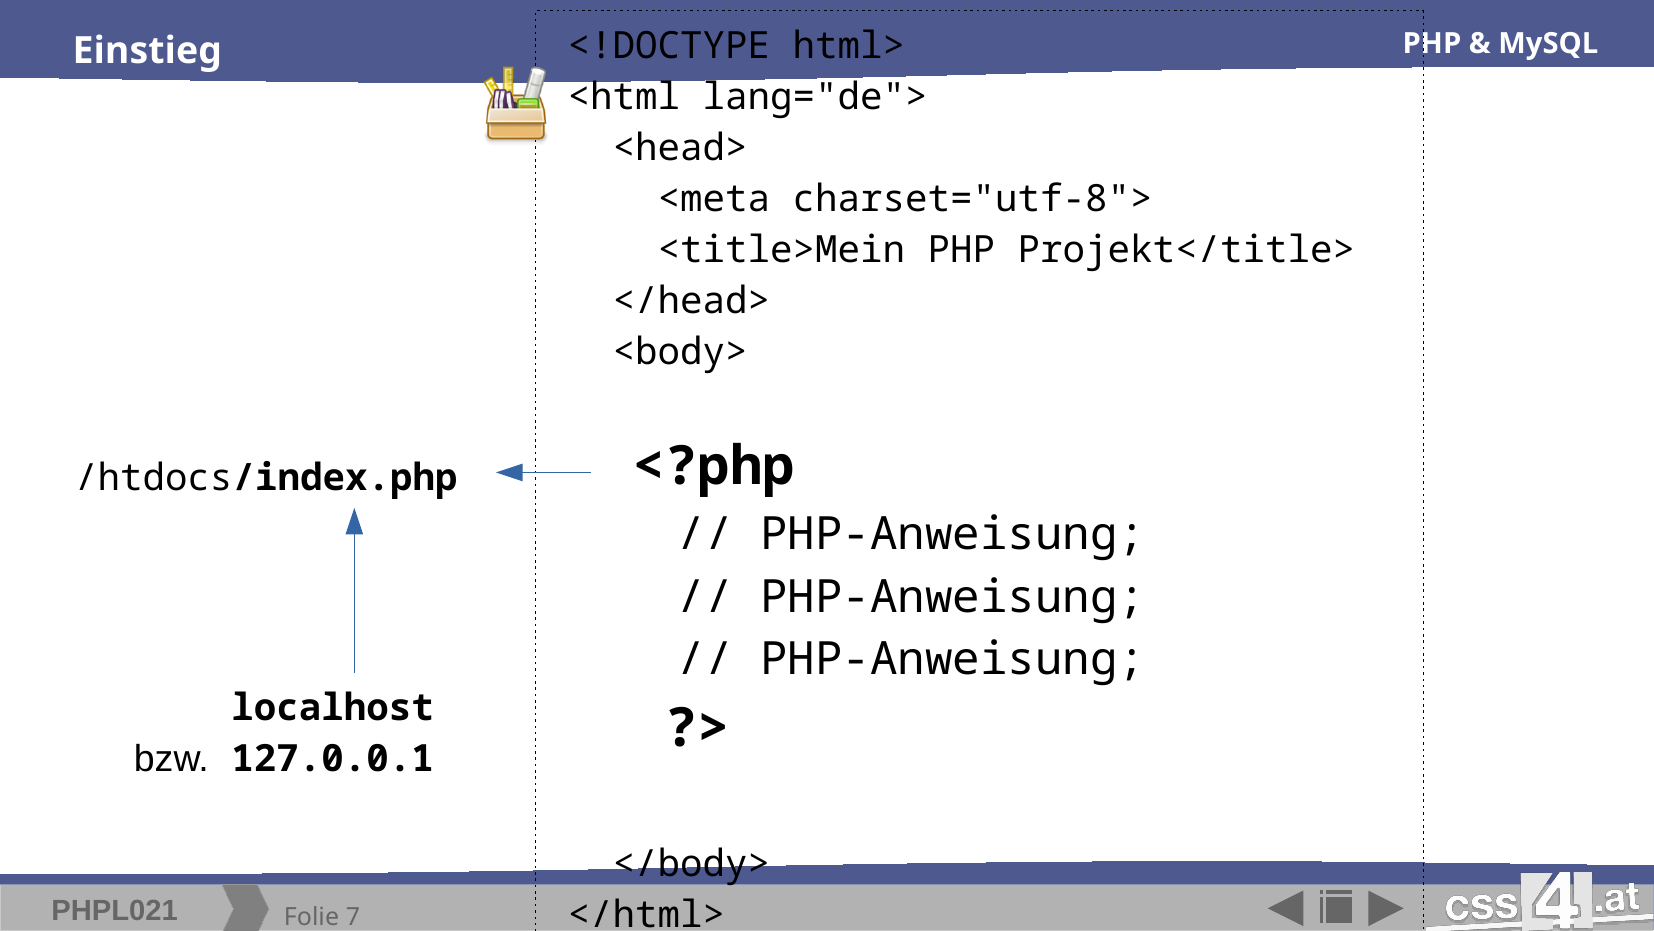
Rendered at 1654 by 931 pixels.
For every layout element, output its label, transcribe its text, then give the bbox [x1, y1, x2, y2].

text_box PHP & MySQL [1387, 15, 1619, 60]
text_box /htdocs/index.php [60, 442, 473, 496]
text_box Einstieg [57, 16, 469, 69]
text_box [0, 861, 1654, 931]
text_box PHPL021 [36, 886, 209, 931]
text_box localhost bzw. 127.0.0.1 [119, 673, 449, 768]
picture [475, 63, 558, 147]
text_box <!DOCTYPE html> <html lang="de"> <head> <meta charset="utf-8"> <title>Mein PHP Projekt</title> </head> <body> <?php // PHP-Anweisung; // PHP-Anweisung; // PHP-Anweisung; ?> </body> </html> [535, 106, 1424, 851]
text_box [663, 868, 674, 874]
text_box [0, 0, 1654, 83]
text_box [686, 867, 697, 874]
text_box Folie 111 [269, 891, 542, 931]
text_box [708, 867, 718, 874]
picture [1426, 872, 1654, 931]
